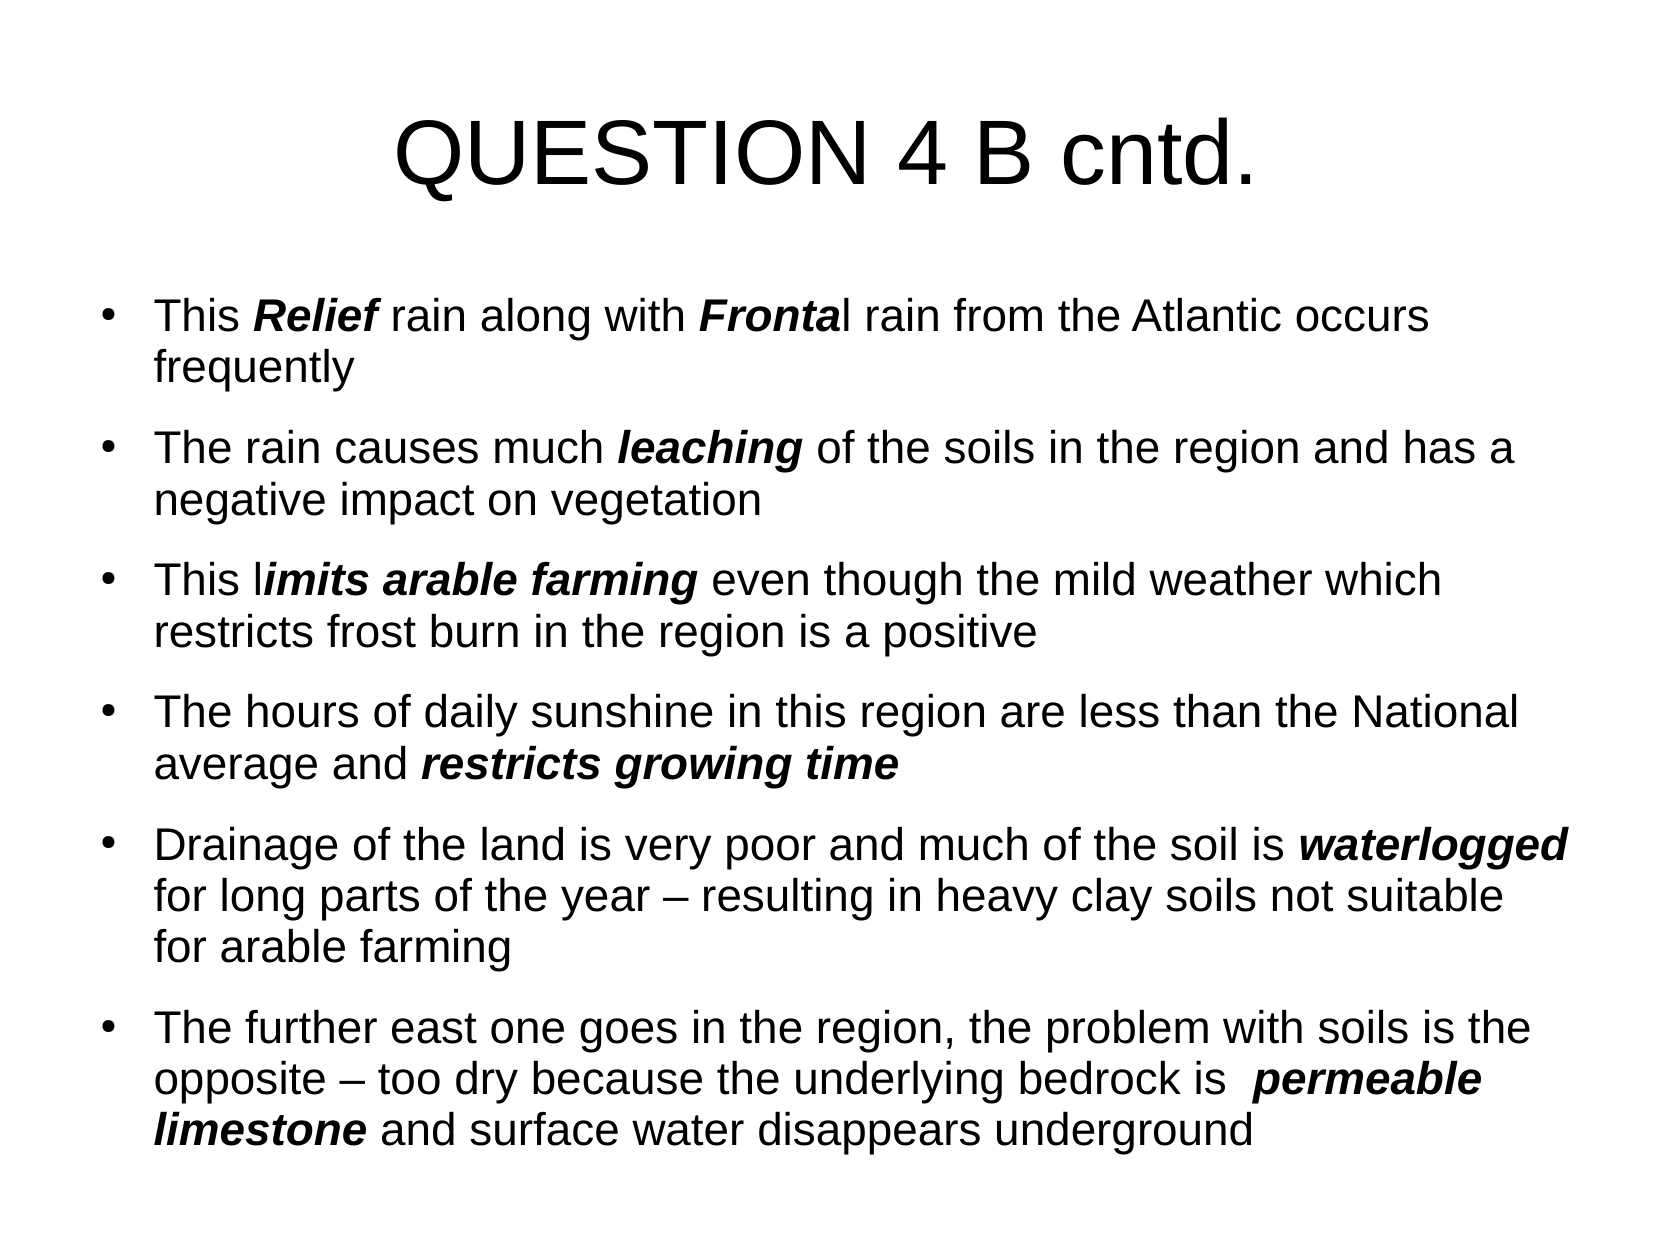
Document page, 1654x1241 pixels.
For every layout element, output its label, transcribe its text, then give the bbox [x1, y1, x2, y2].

list This Relief rain along with Frontal rain from the Atlantic occurs frequently The rain causes much leaching of the soils in the region and has a negative impact on vegetation This limits arable farming even though the mild weather which restricts frost burn in the region is a positive The hours of daily sunshine in this region are less than the National average and restricts growing time Drainage of the land is very poor and much of the soil is waterlogged for long parts of the year – resulting in heavy clay soils not suitable for arable farming The further east one goes in the region, the problem with soils is the opposite – too dry because the underlying bedrock is permeable limestone and surface water disappears underground [82, 290, 1571, 1159]
title QUESTION 4 B cntd. [82, 56, 1571, 250]
